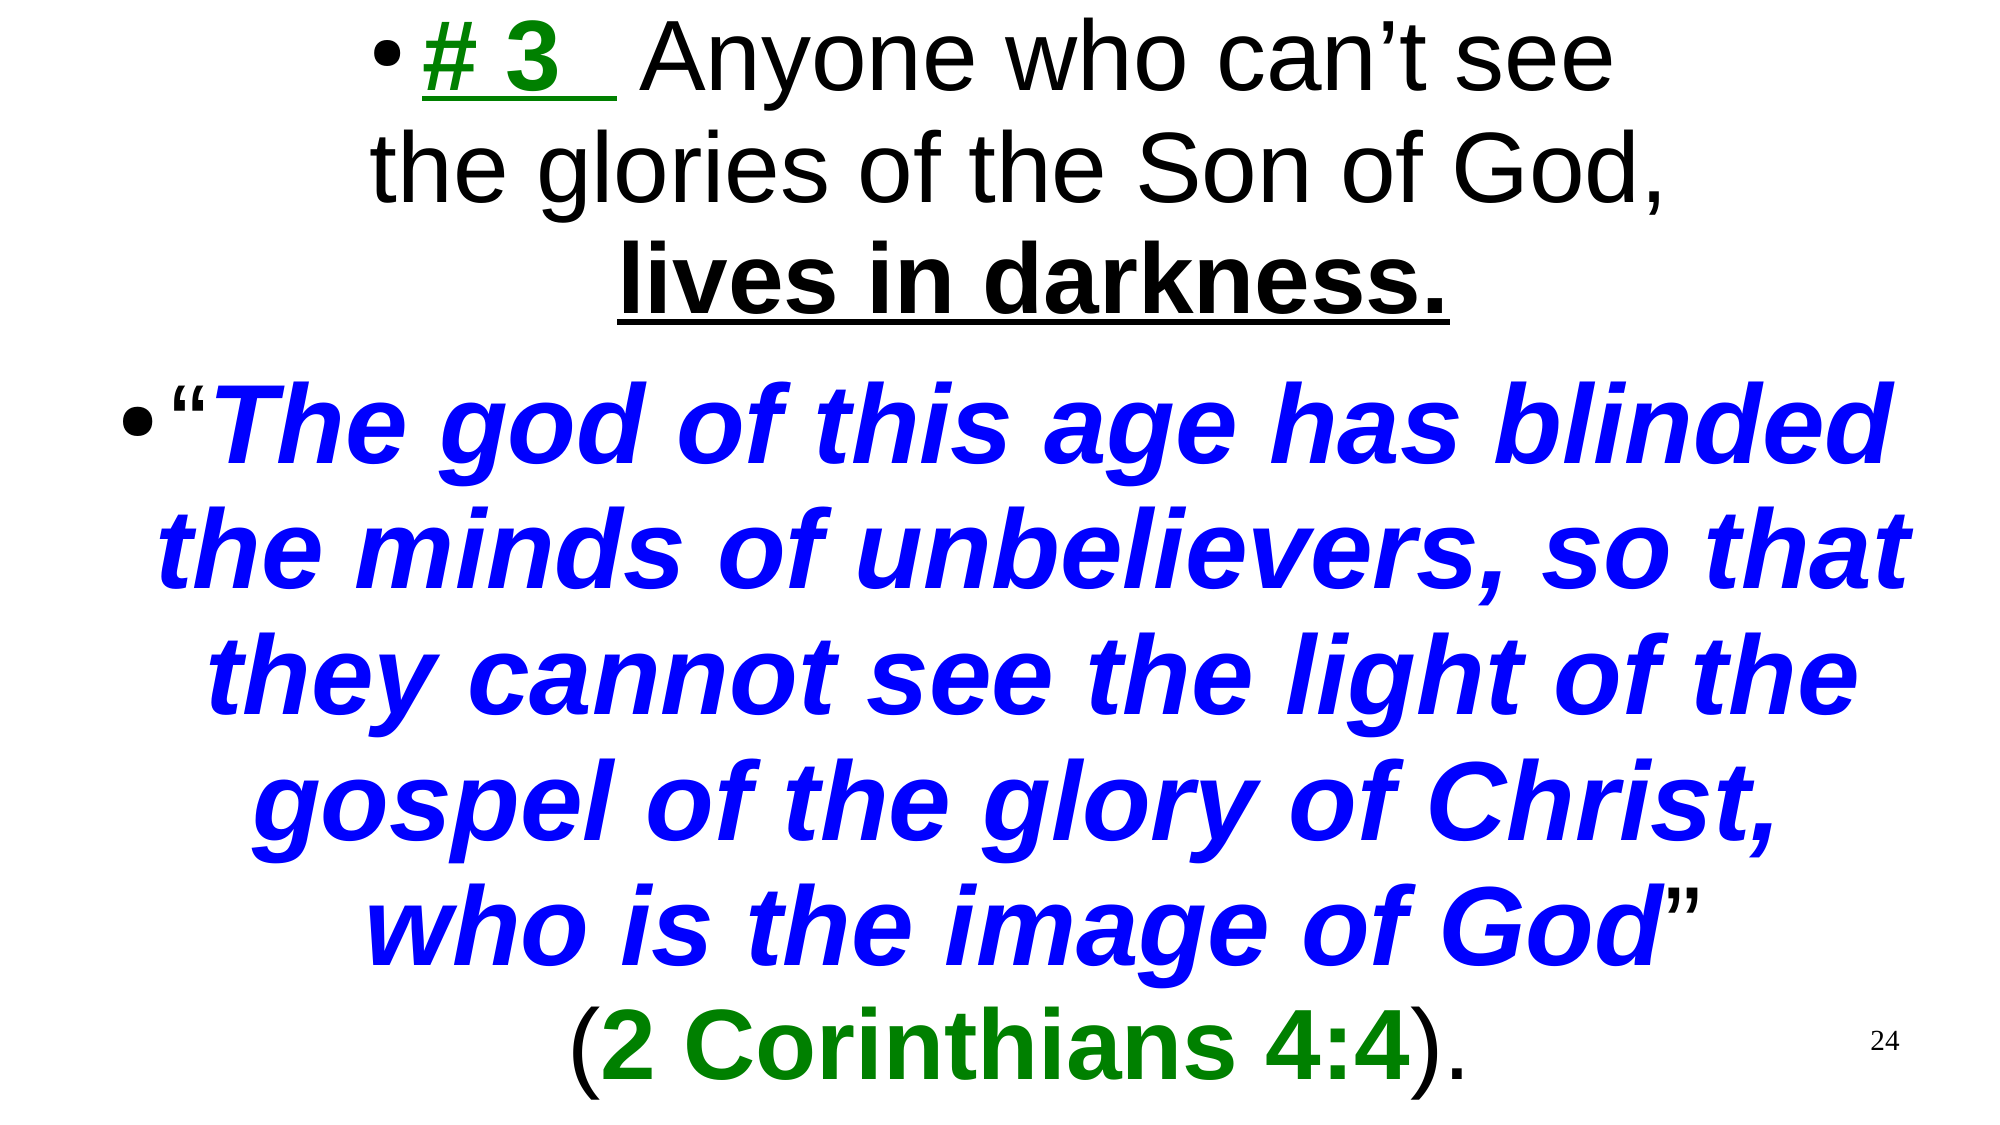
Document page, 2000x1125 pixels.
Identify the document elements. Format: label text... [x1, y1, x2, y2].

list # 3 Anyone who can’t see the glories of the Son of God, lives in darkness. “The god of this age has blinded the minds of unbelievers, so that they cannot see the light of the gospel of the glory of Christ, who is the image of God” (2 Corinthians 4:4). [0, 0, 1996, 1123]
